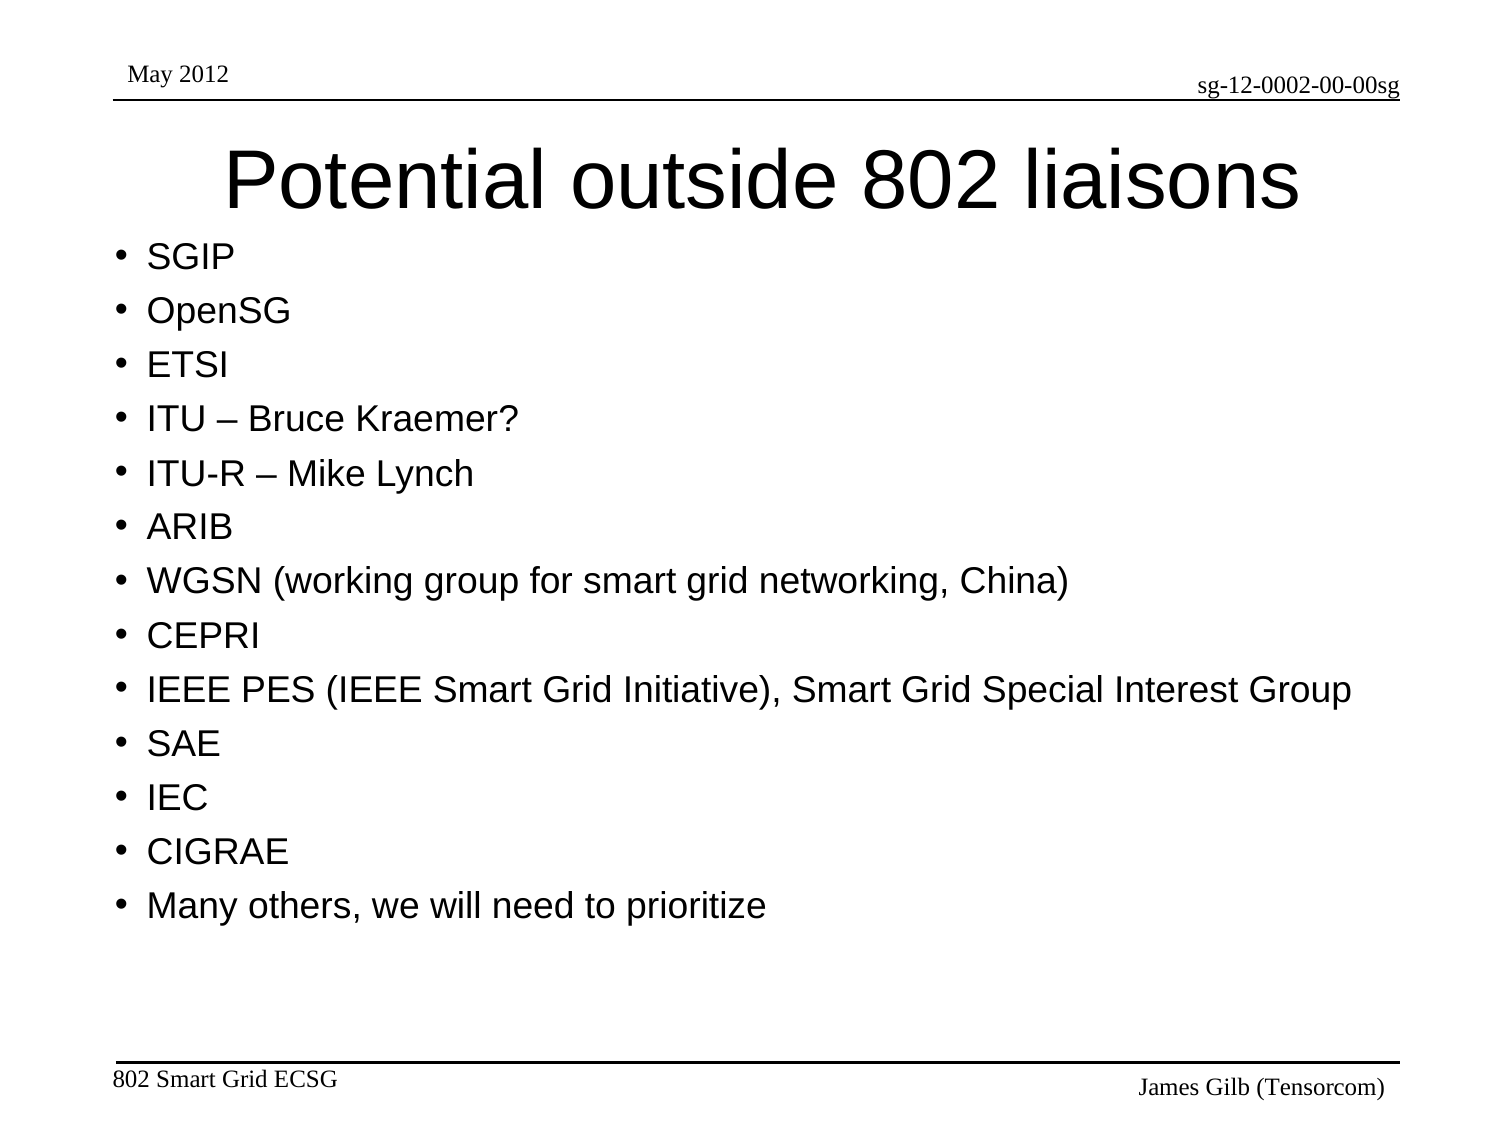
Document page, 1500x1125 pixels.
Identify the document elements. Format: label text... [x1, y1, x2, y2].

list SGIP OpenSG ETSI ITU – Bruce Kraemer? ITU-R – Mike Lynch ARIB WGSN (working group for smart grid networking, China) CEPRI IEEE PES (IEEE Smart Grid Initiative), Smart Grid Special Interest Group SAE IEC CIGRAE Many others, we will need to prioritize [99, 224, 1375, 968]
title Potential outside 802 liaisons [125, 112, 1401, 238]
